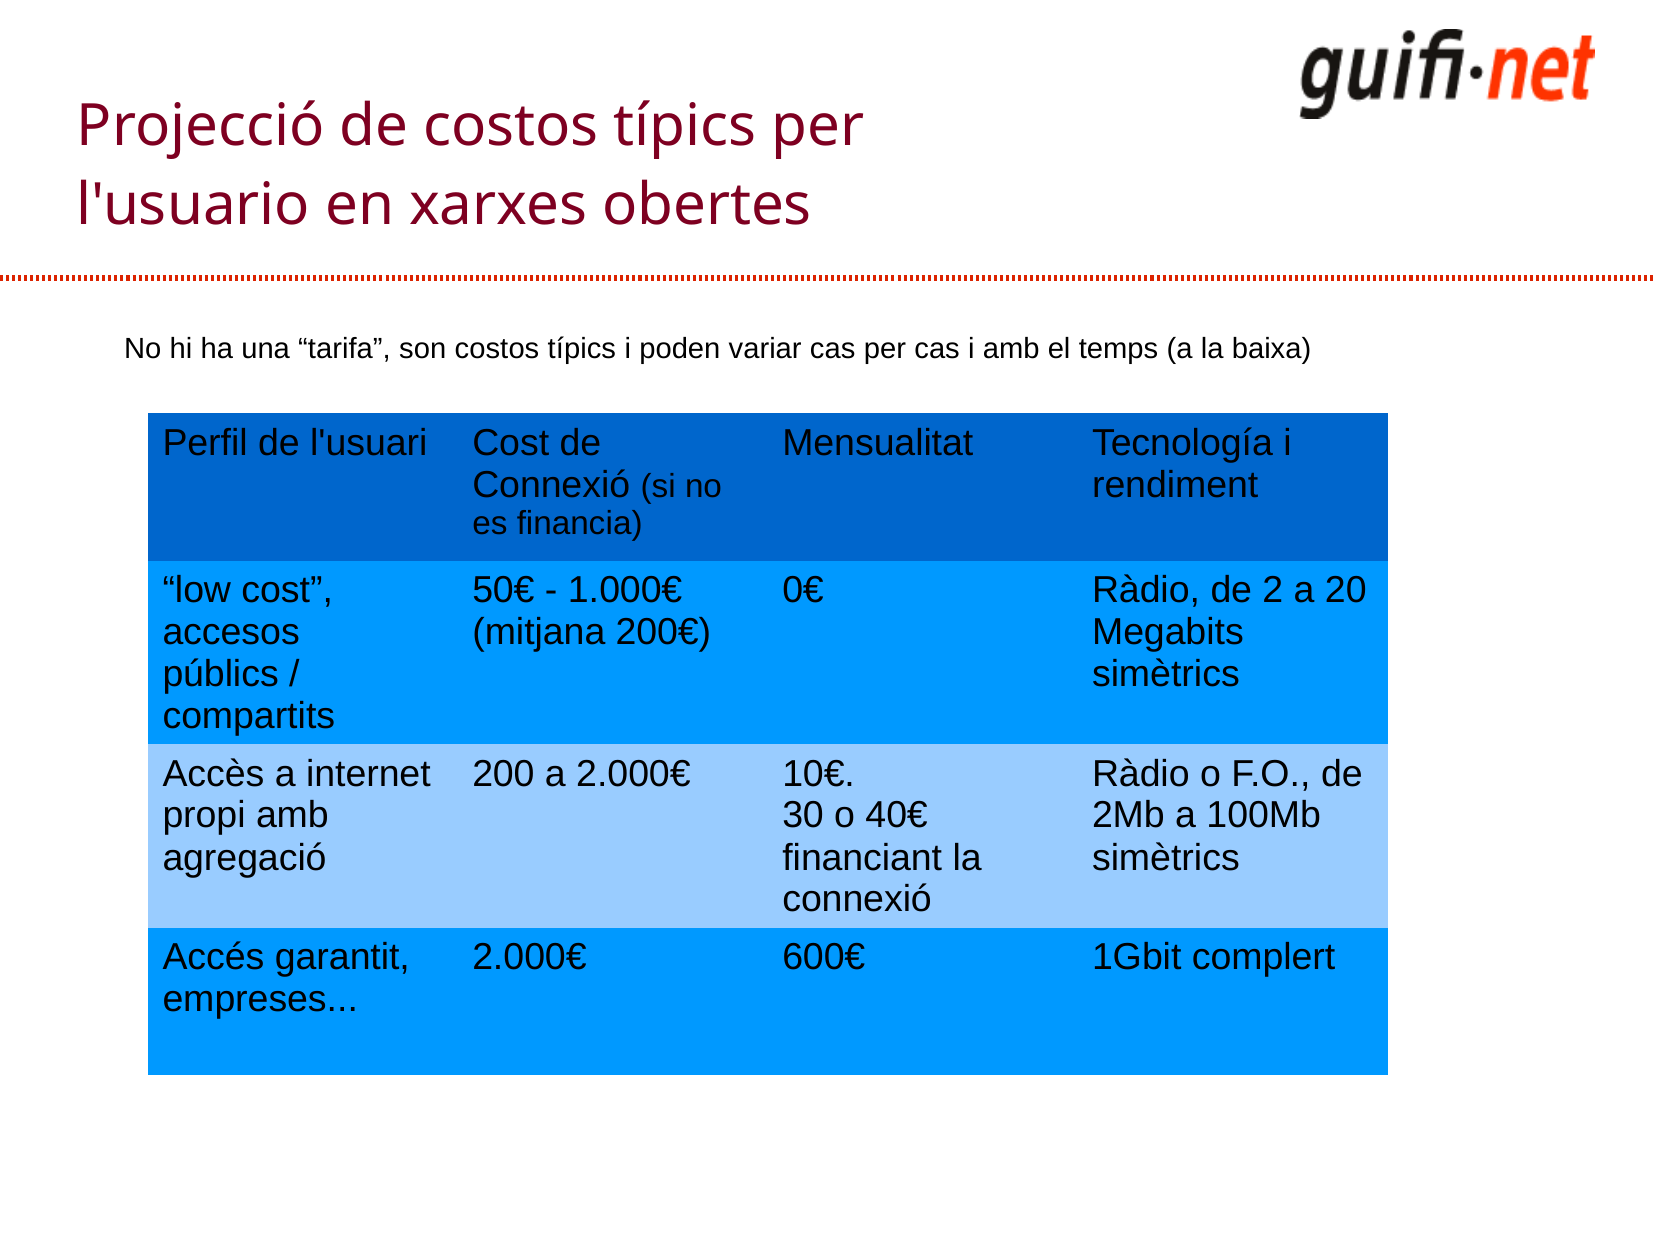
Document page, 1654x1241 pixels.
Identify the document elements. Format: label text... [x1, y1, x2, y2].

text_box No hi ha una “tarifa”, son costos típics i poden variar cas per cas i amb el temps (a la baixa) [109, 324, 1329, 373]
table_header Cost de Connexió (si no es financia) [458, 413, 767, 561]
title Projecció de costos típics per l'usuario en xarxes obertes [76, 58, 1093, 267]
table_cell Ràdio, de 2 a 20 Megabits simètrics [1077, 561, 1388, 744]
table_cell 600€ [767, 928, 1077, 1075]
table_cell 1Gbit complert [1077, 928, 1388, 1075]
table_header Mensualitat [767, 413, 1077, 561]
table_cell Ràdio o F.O., de 2Mb a 100Mb simètrics [1077, 744, 1388, 928]
table_cell 2.000€ [458, 928, 767, 1075]
table_cell 10€. 30 o 40€ financiant la connexió [767, 744, 1077, 928]
table_header Tecnología i rendiment [1077, 413, 1388, 561]
table_cell Accés garantit, empreses... [148, 928, 458, 1075]
table_cell 0€ [767, 561, 1077, 744]
table_cell 50€ - 1.000€ (mitjana 200€) [458, 561, 767, 744]
picture [1299, 29, 1595, 119]
table_cell 200 a 2.000€ [458, 744, 767, 928]
table_header Perfil de l'usuari [148, 413, 458, 561]
table_cell “low cost”, accesos públics / compartits [148, 561, 458, 744]
table_cell Accès a internet propi amb agregació [148, 744, 458, 928]
